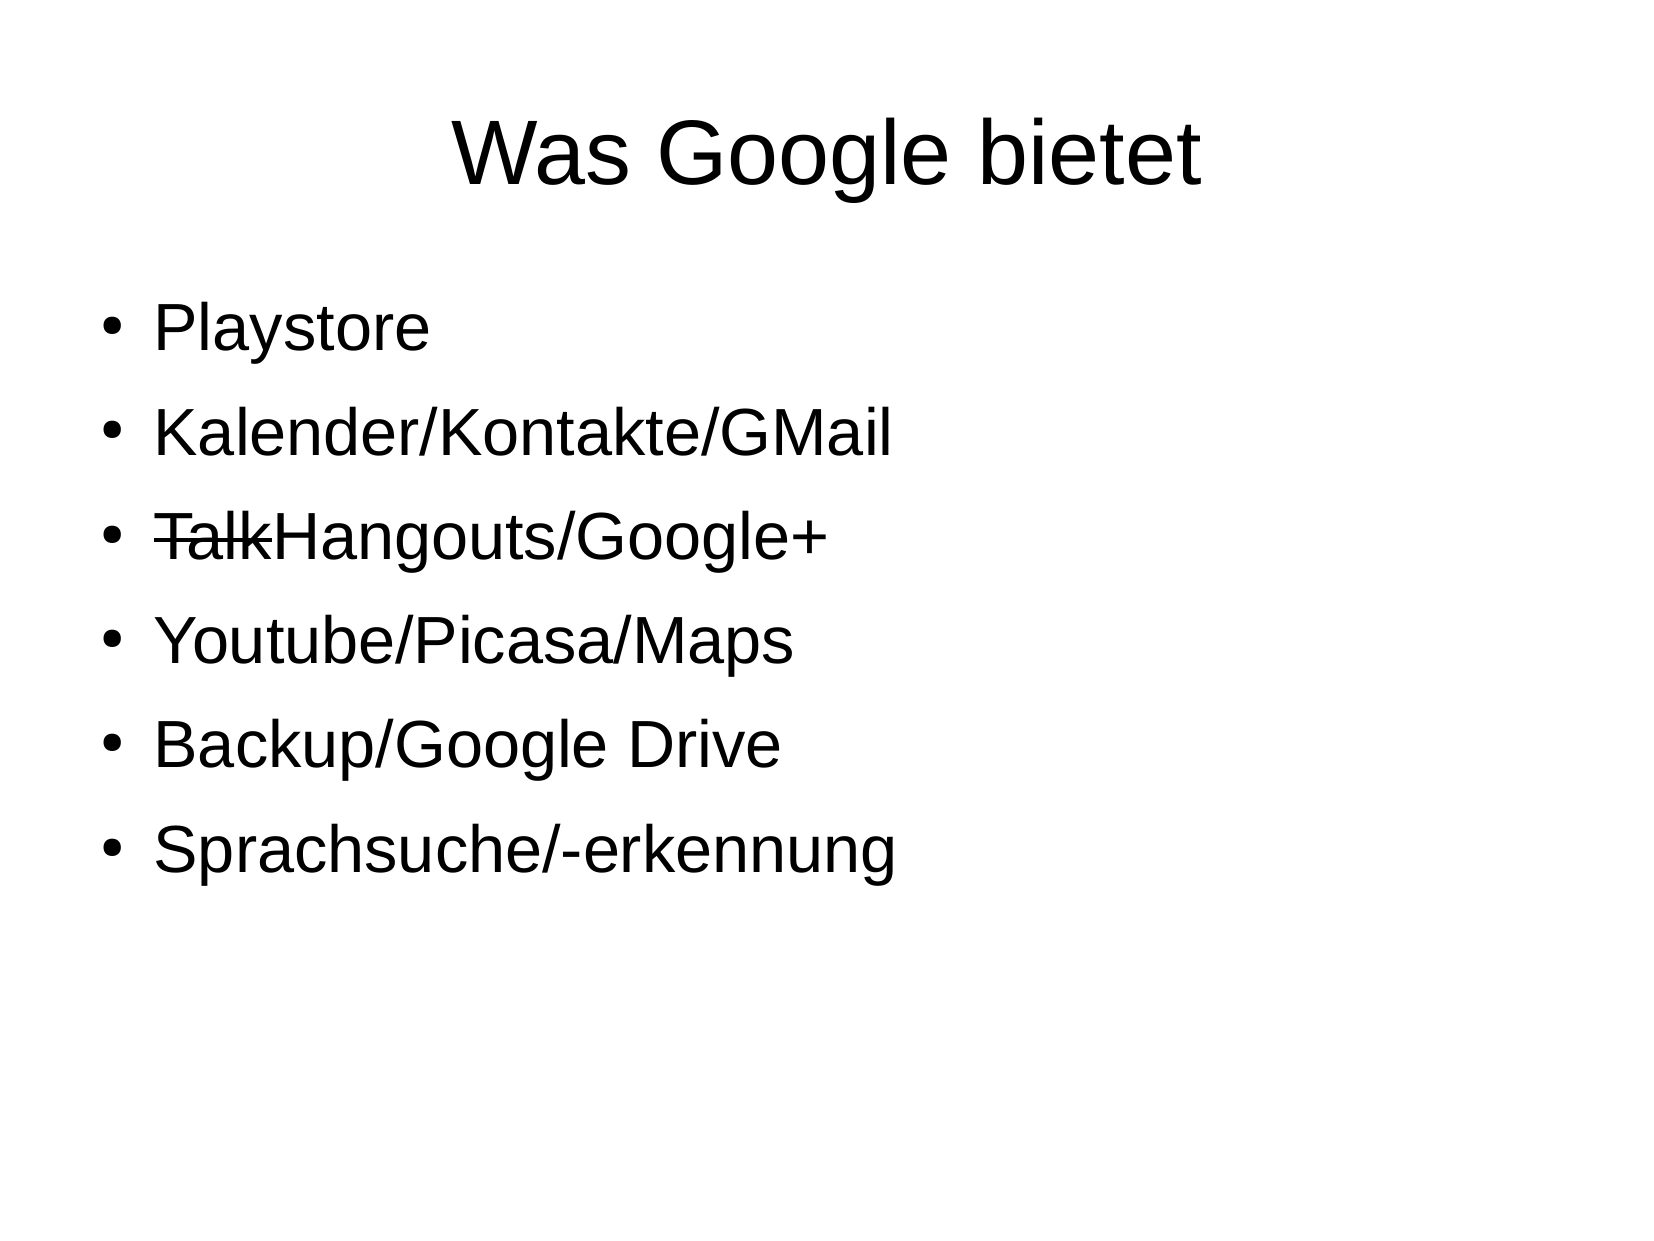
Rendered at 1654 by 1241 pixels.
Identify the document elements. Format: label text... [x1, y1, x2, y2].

list Playstore Kalender/Kontakte/GMail TalkHangouts/Google+ Youtube/Picasa/Maps Backup/Google Drive Sprachsuche/-erkennung [82, 290, 1538, 1010]
title Was Google bietet [82, 49, 1571, 257]
